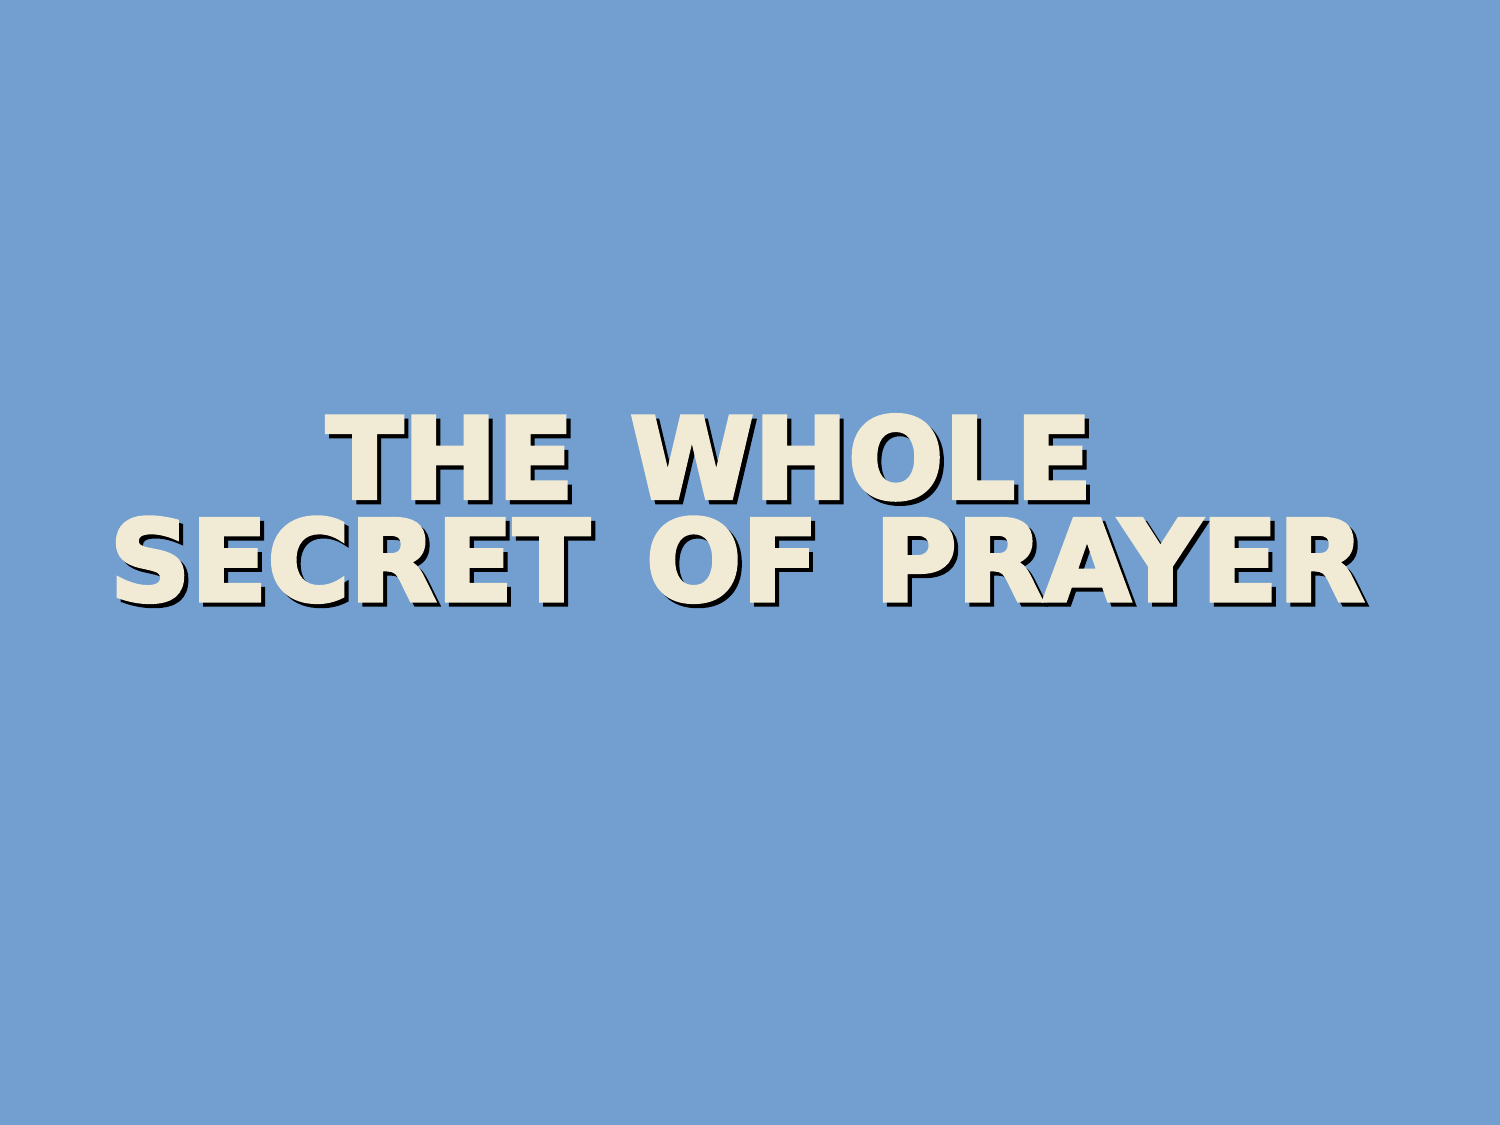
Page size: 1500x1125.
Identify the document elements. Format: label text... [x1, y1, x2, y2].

title THE WHOLE SECRET OF PRAYER [62, 324, 1413, 625]
